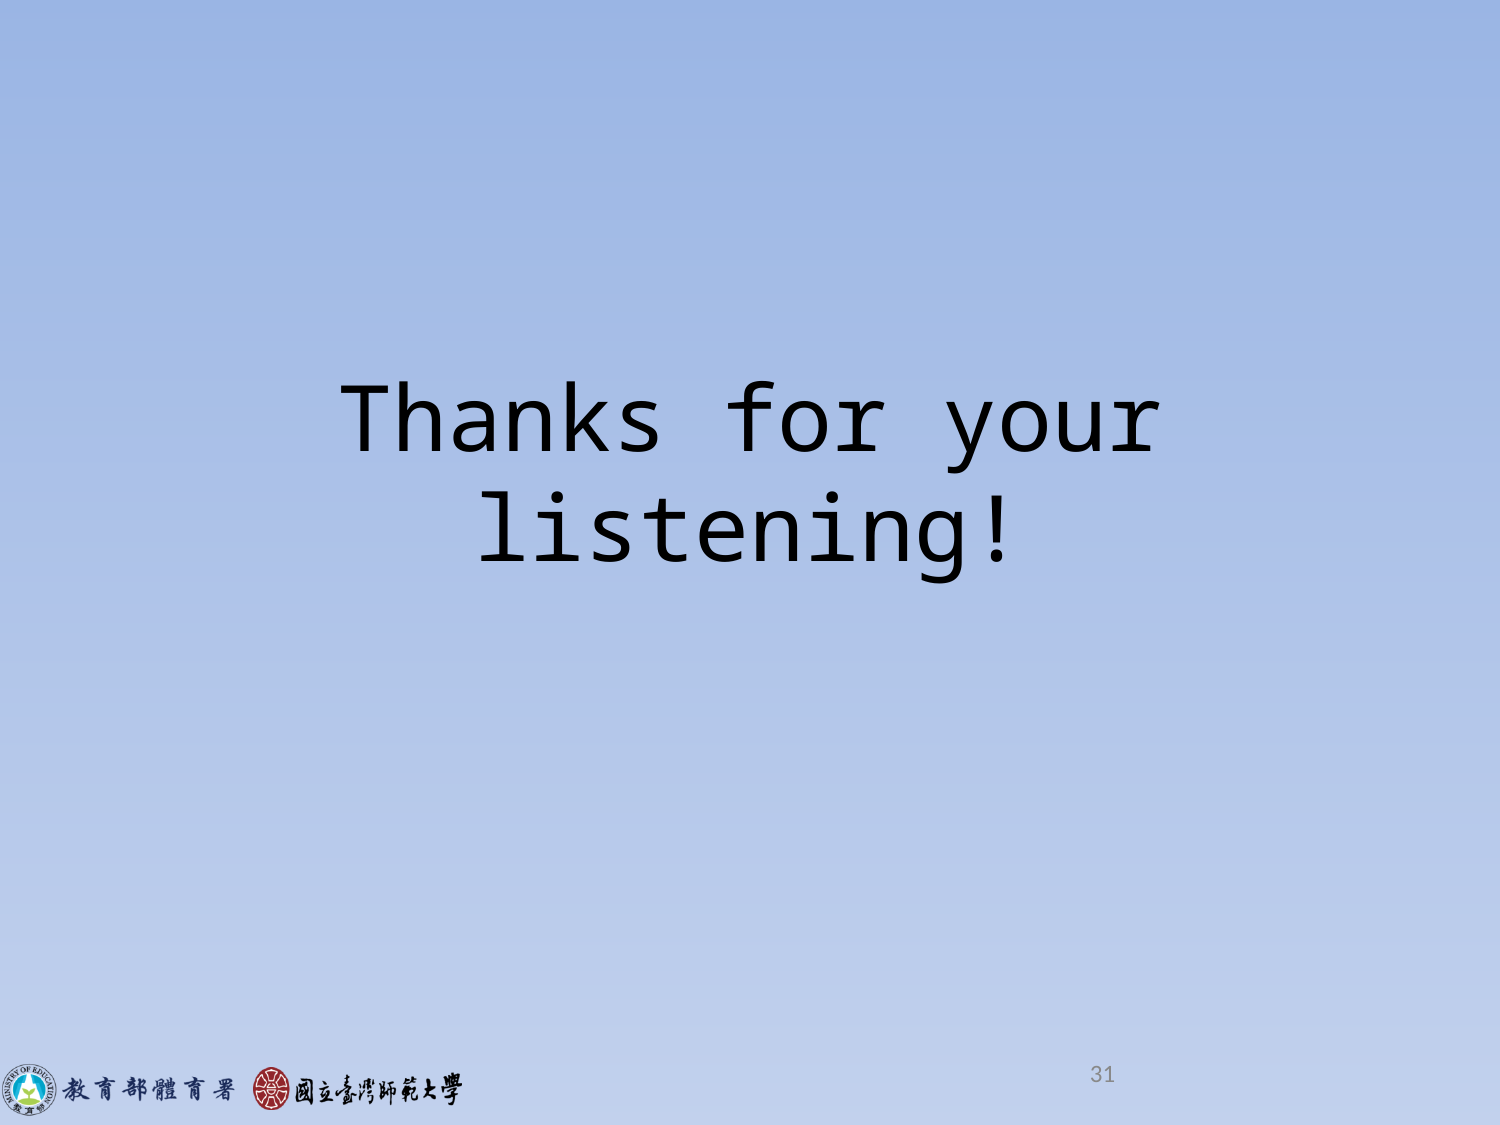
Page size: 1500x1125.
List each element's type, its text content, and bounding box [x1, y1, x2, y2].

title Thanks for your listening! [112, 349, 1388, 591]
text_box [1074, 1042, 1426, 1103]
